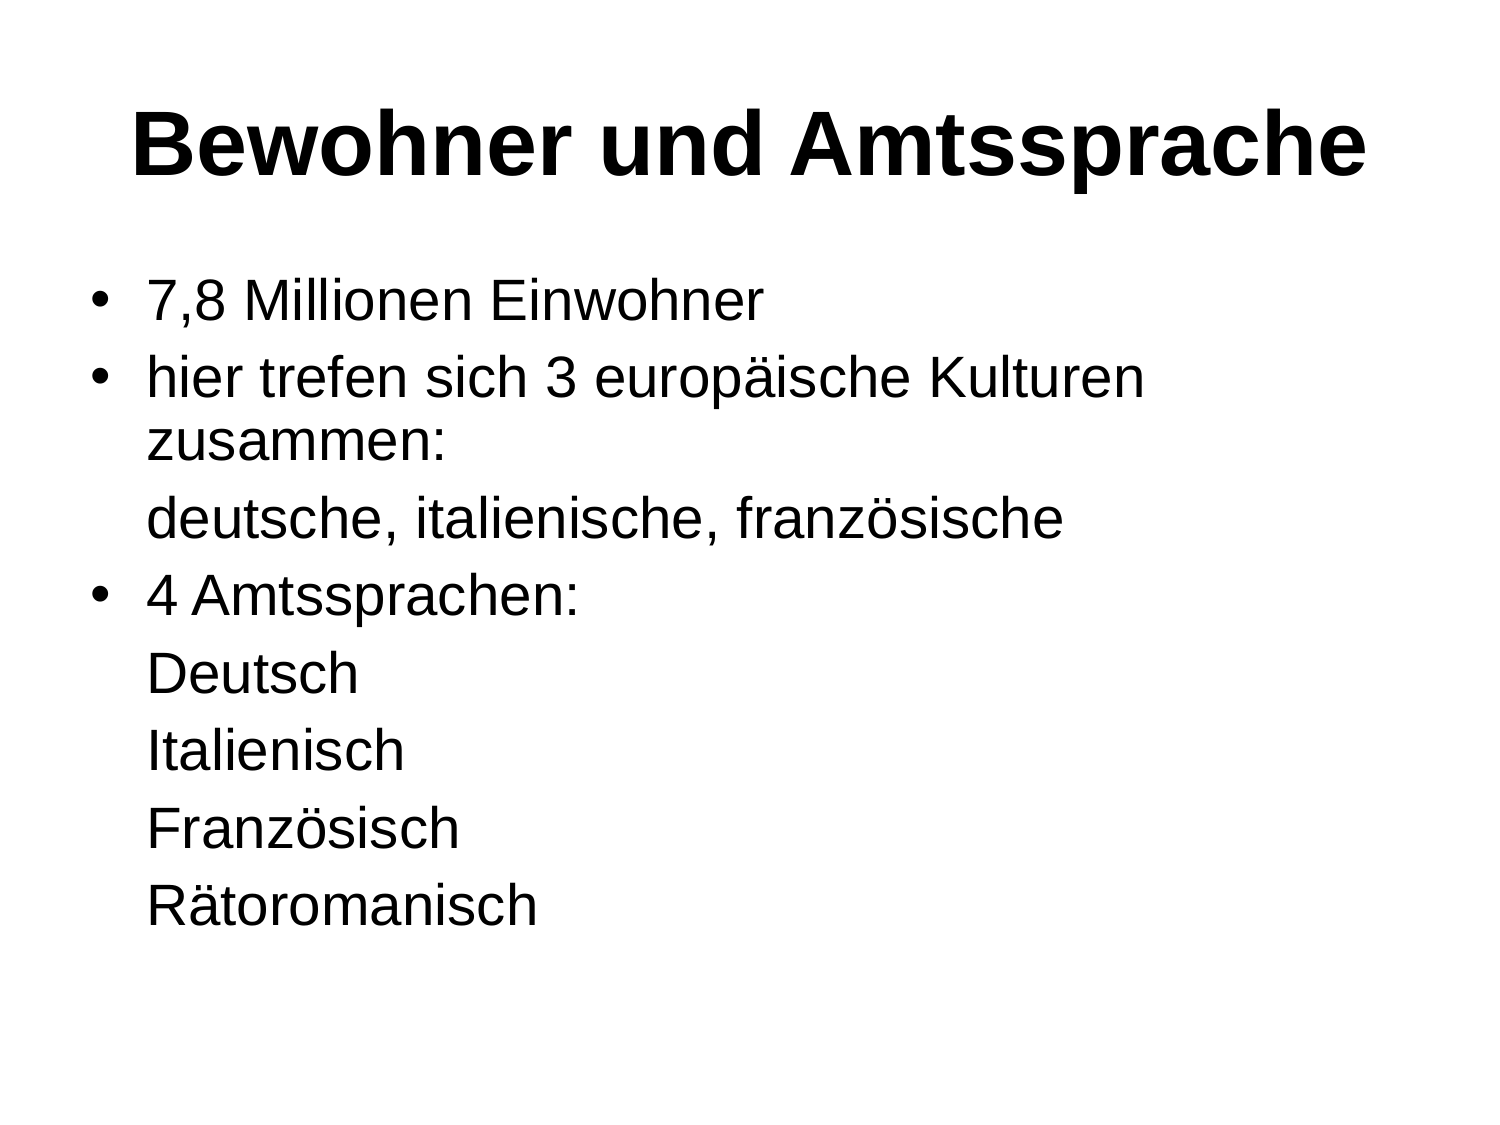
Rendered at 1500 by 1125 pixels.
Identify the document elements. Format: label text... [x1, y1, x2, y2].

title Bewohner und Amtssprache [75, 45, 1426, 233]
list 7,8 Millionen Einwohner hier trefen sich 3 europäische Kulturen zusammen: deutsche, italienische, französische 4 Amtssprachen: Deutsch Italienisch Französisch Rätoromanisch [75, 262, 1426, 1006]
